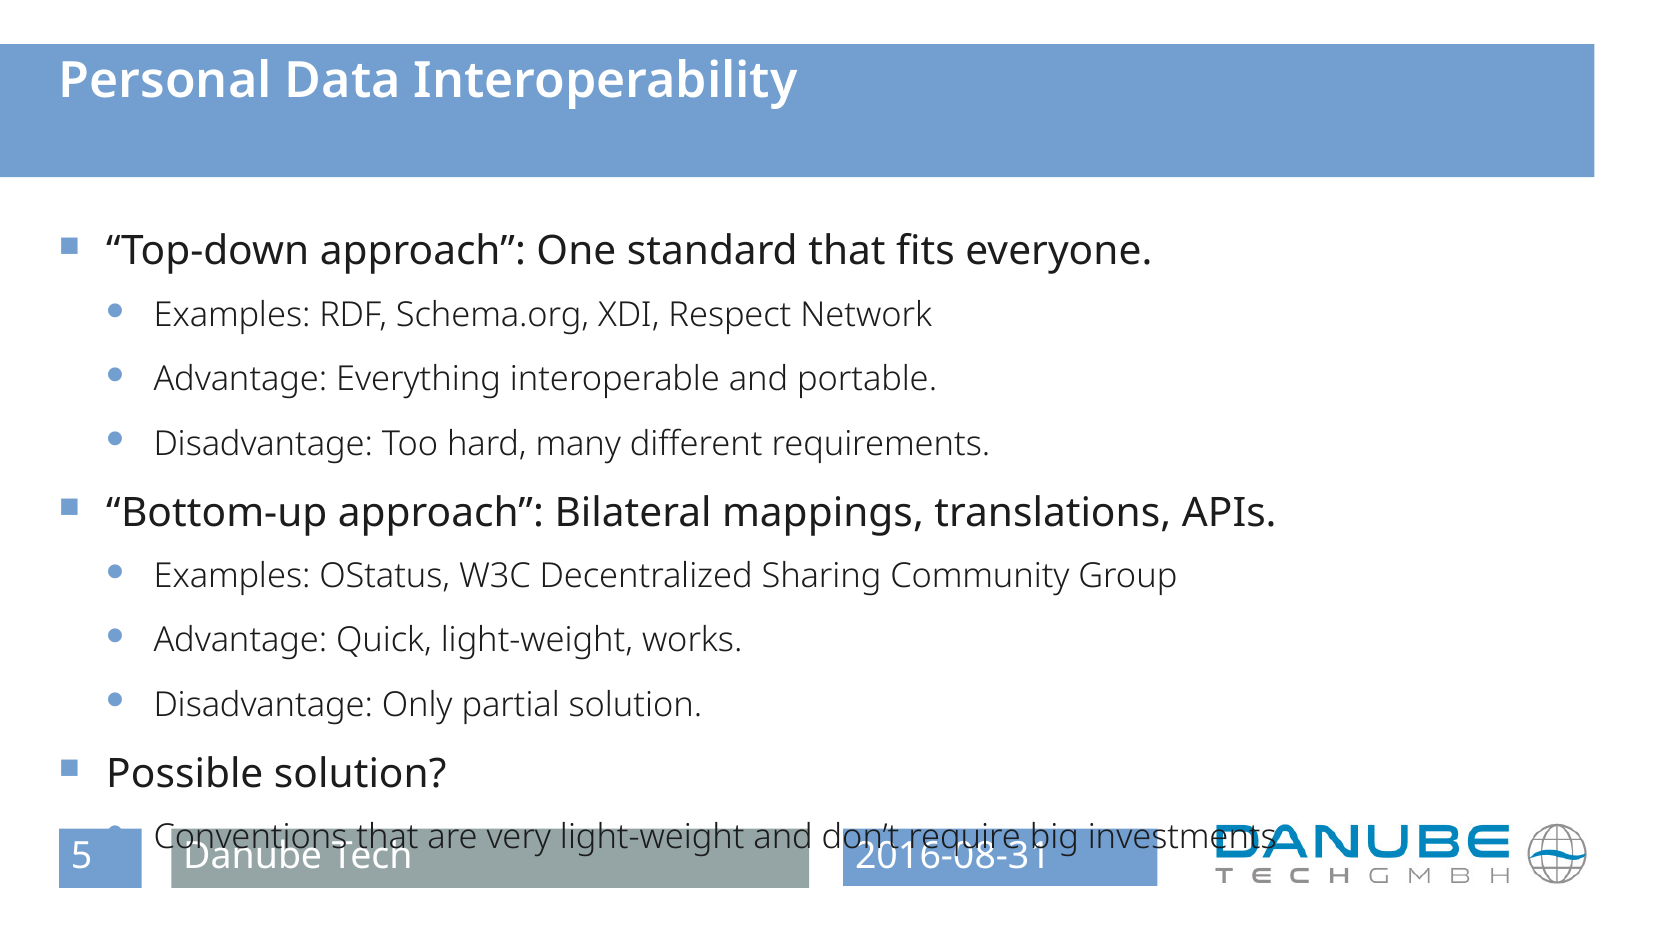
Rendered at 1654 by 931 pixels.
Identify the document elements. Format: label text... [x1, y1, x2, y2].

picture [1206, 814, 1595, 892]
list “Top-down approach”: One standard that fits everyone. Examples: RDF, Schema.org, XDI, Respect Network Advantage: Everything interoperable and portable. Disadvantage: Too hard, many different requirements. “Bottom-up approach”: Bilateral mappings, translations, APIs. Examples: OStatus, W3C Decentralized Sharing Community Group Advantage: Quick, light-weight, works. Disadvantage: Only partial solution. Possible solution? Conventions that are very light-weight and don’t require big investments [58, 221, 1595, 789]
title Personal Data Interoperability [0, 44, 1595, 178]
